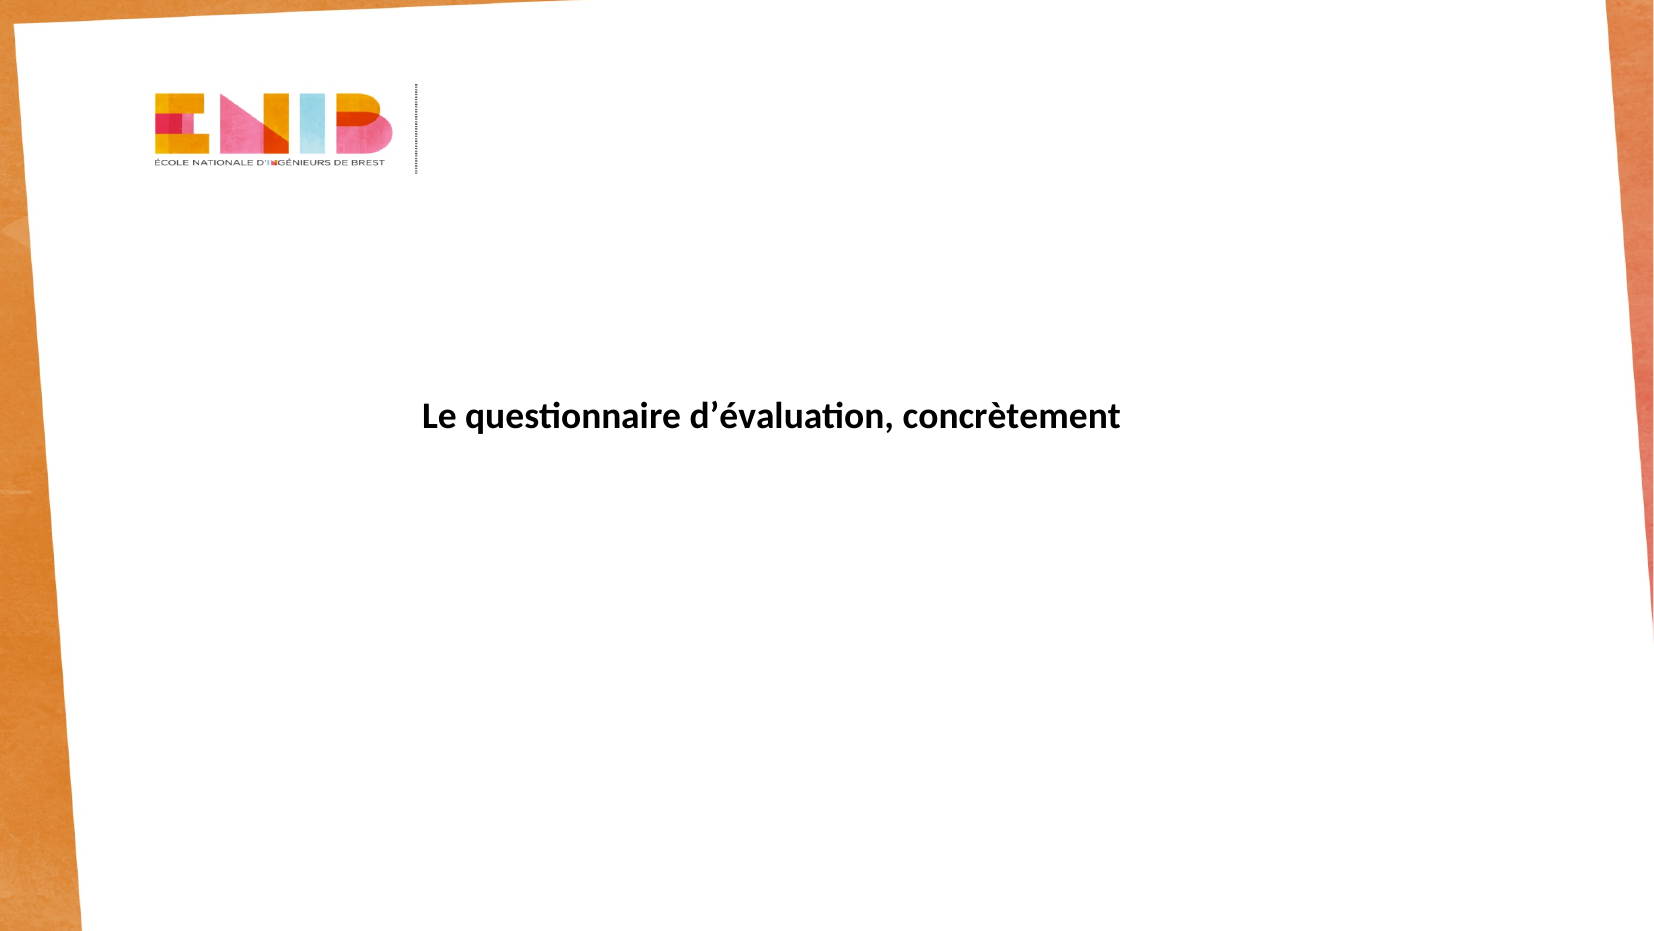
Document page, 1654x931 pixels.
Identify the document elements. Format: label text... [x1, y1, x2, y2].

picture [0, 0, 1654, 931]
text_box Le questionnaire d’évaluation, concrètement [407, 383, 1211, 444]
